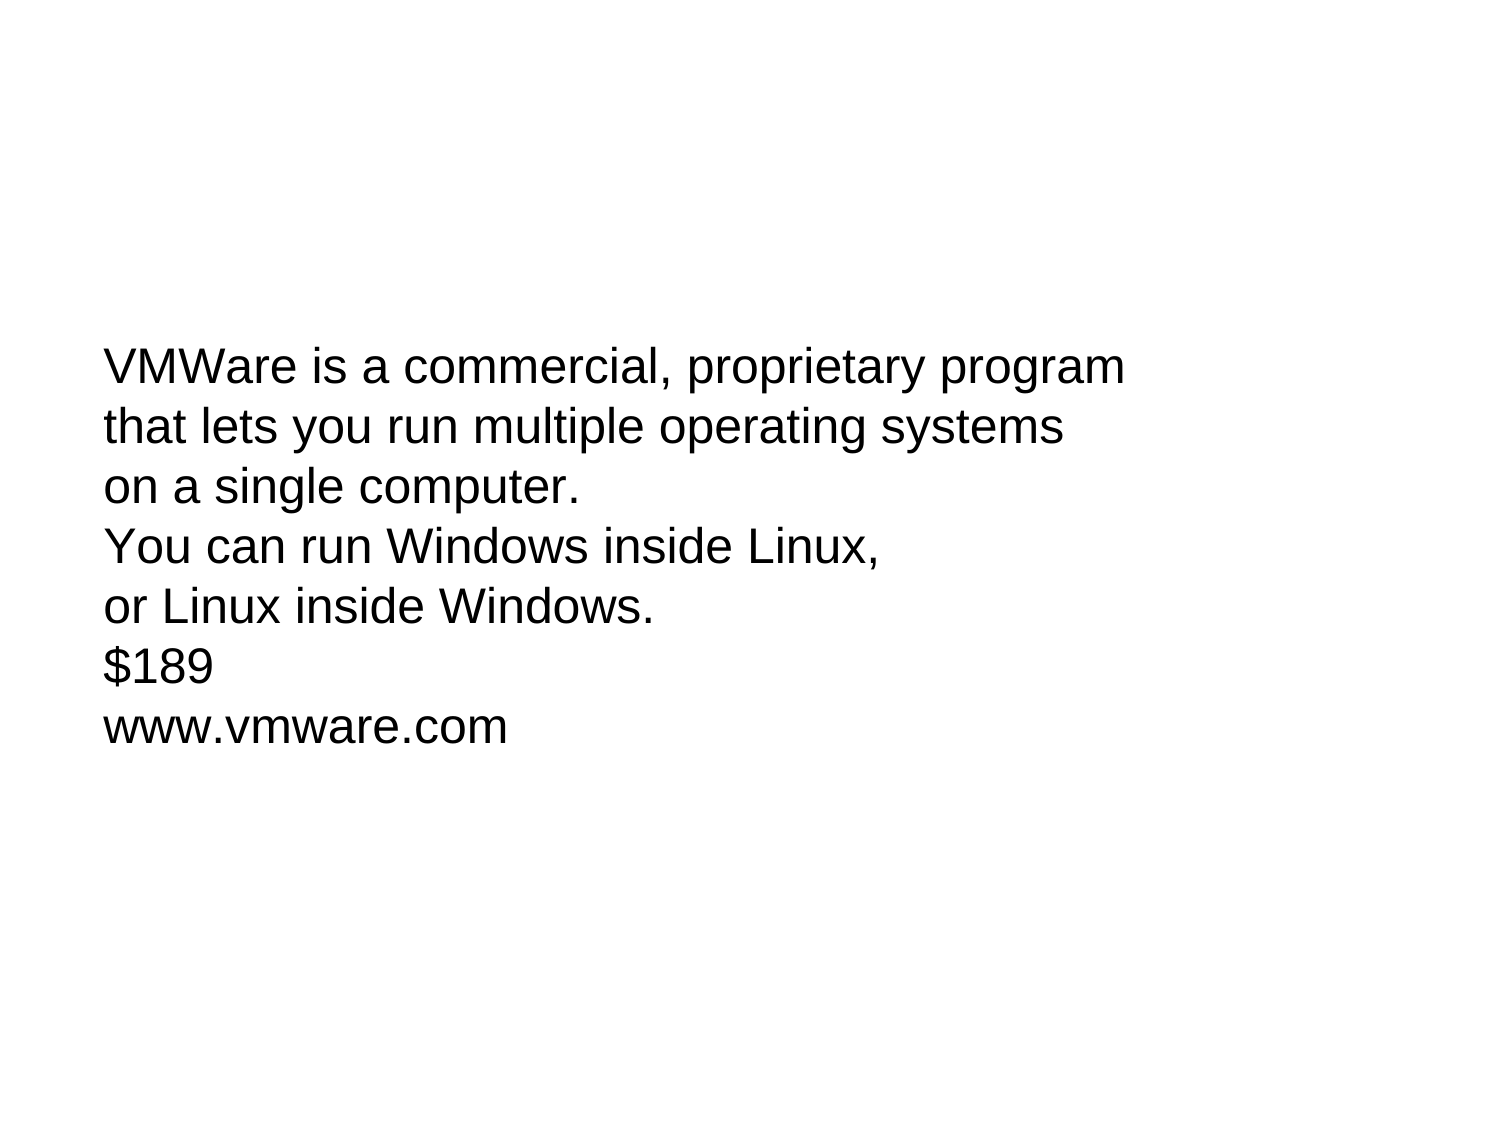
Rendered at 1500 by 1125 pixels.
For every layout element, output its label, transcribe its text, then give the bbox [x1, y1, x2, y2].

text_box VMWare is a commercial, proprietary program that lets you run multiple operating systems on a single computer. You can run Windows inside Linux, or Linux inside Windows. $189 www.vmware.com [88, 326, 1459, 762]
